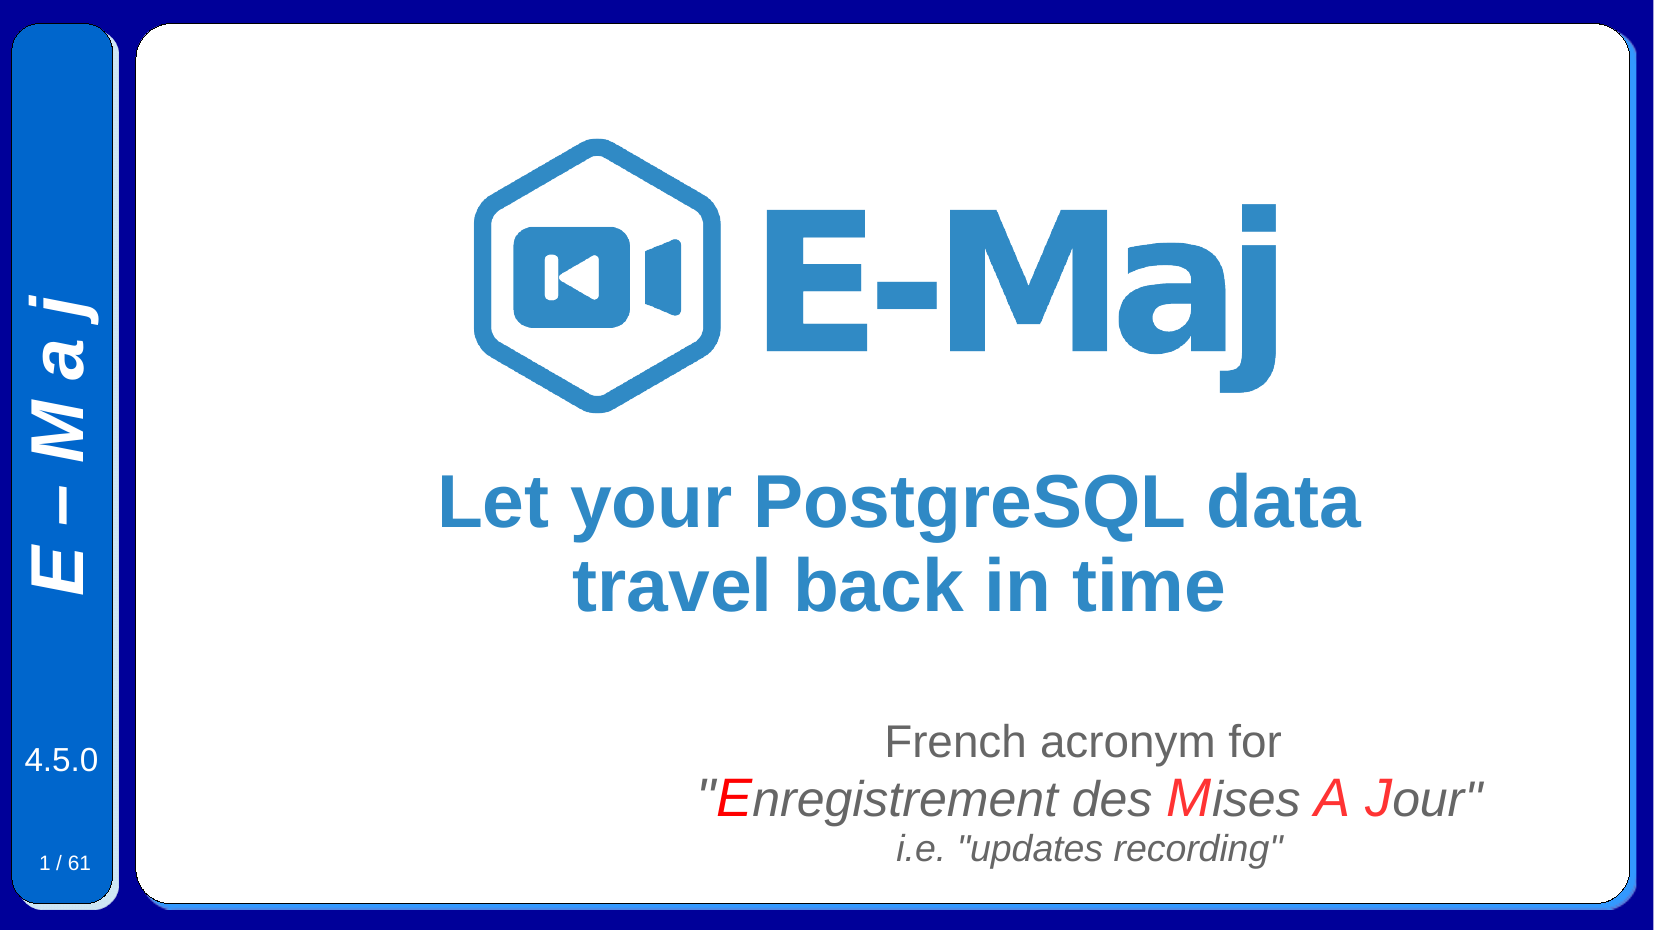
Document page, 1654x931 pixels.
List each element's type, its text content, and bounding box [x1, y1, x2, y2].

text_box French acronym for "Enregistrement des Mises A Jour" i.e. "updates recording" [602, 708, 1577, 878]
picture [472, 137, 1276, 366]
text_box Let your PostgreSQL data travel back in time [194, 366, 1570, 832]
